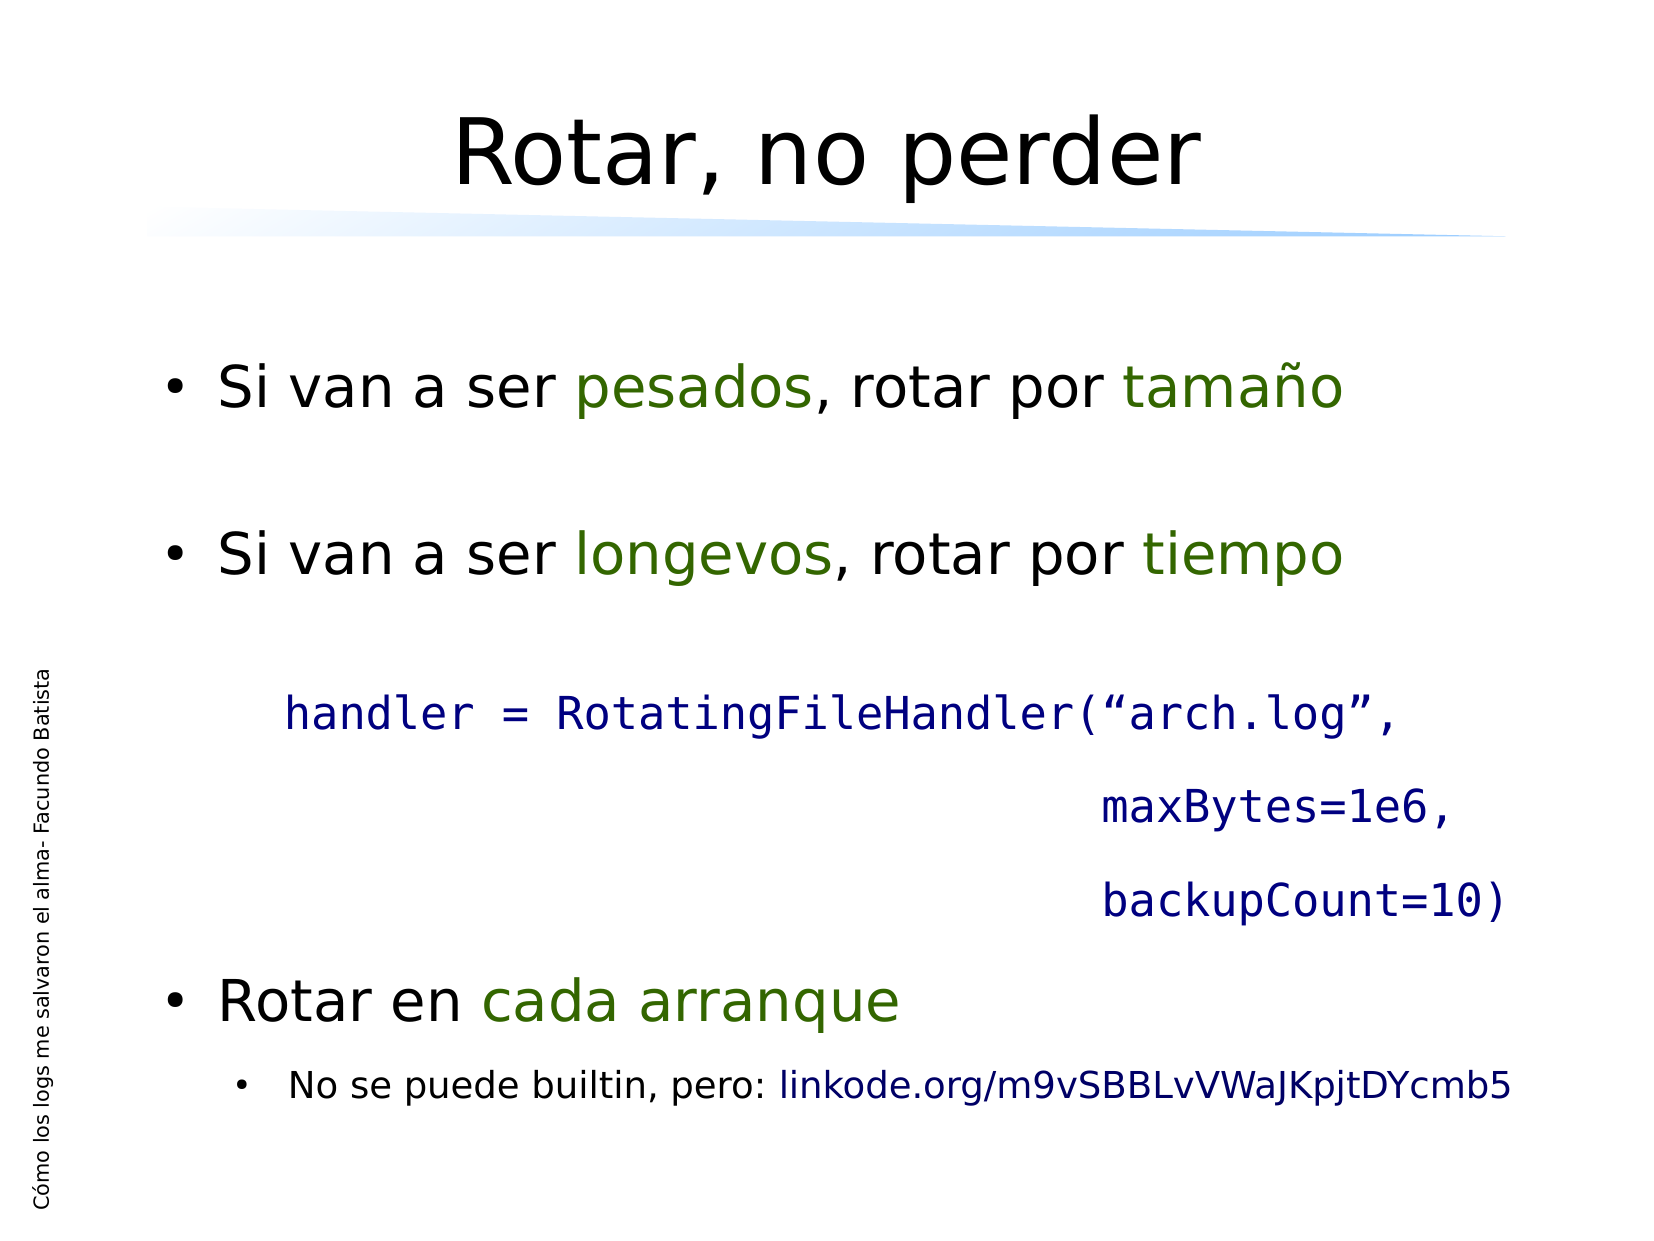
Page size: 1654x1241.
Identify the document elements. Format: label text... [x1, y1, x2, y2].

list Si van a ser pesados, rotar por tamaño Si van a ser longevos, rotar por tiempo handler = RotatingFileHandler(“arch.log”, maxBytes=1e6, backupCount=10) Rotar en cada arranque No se puede builtin, pero: linkode.org/m9vSBBLvVWaJKpjtDYcmb5 [147, 354, 1595, 1109]
title Rotar, no perder [82, 49, 1571, 257]
